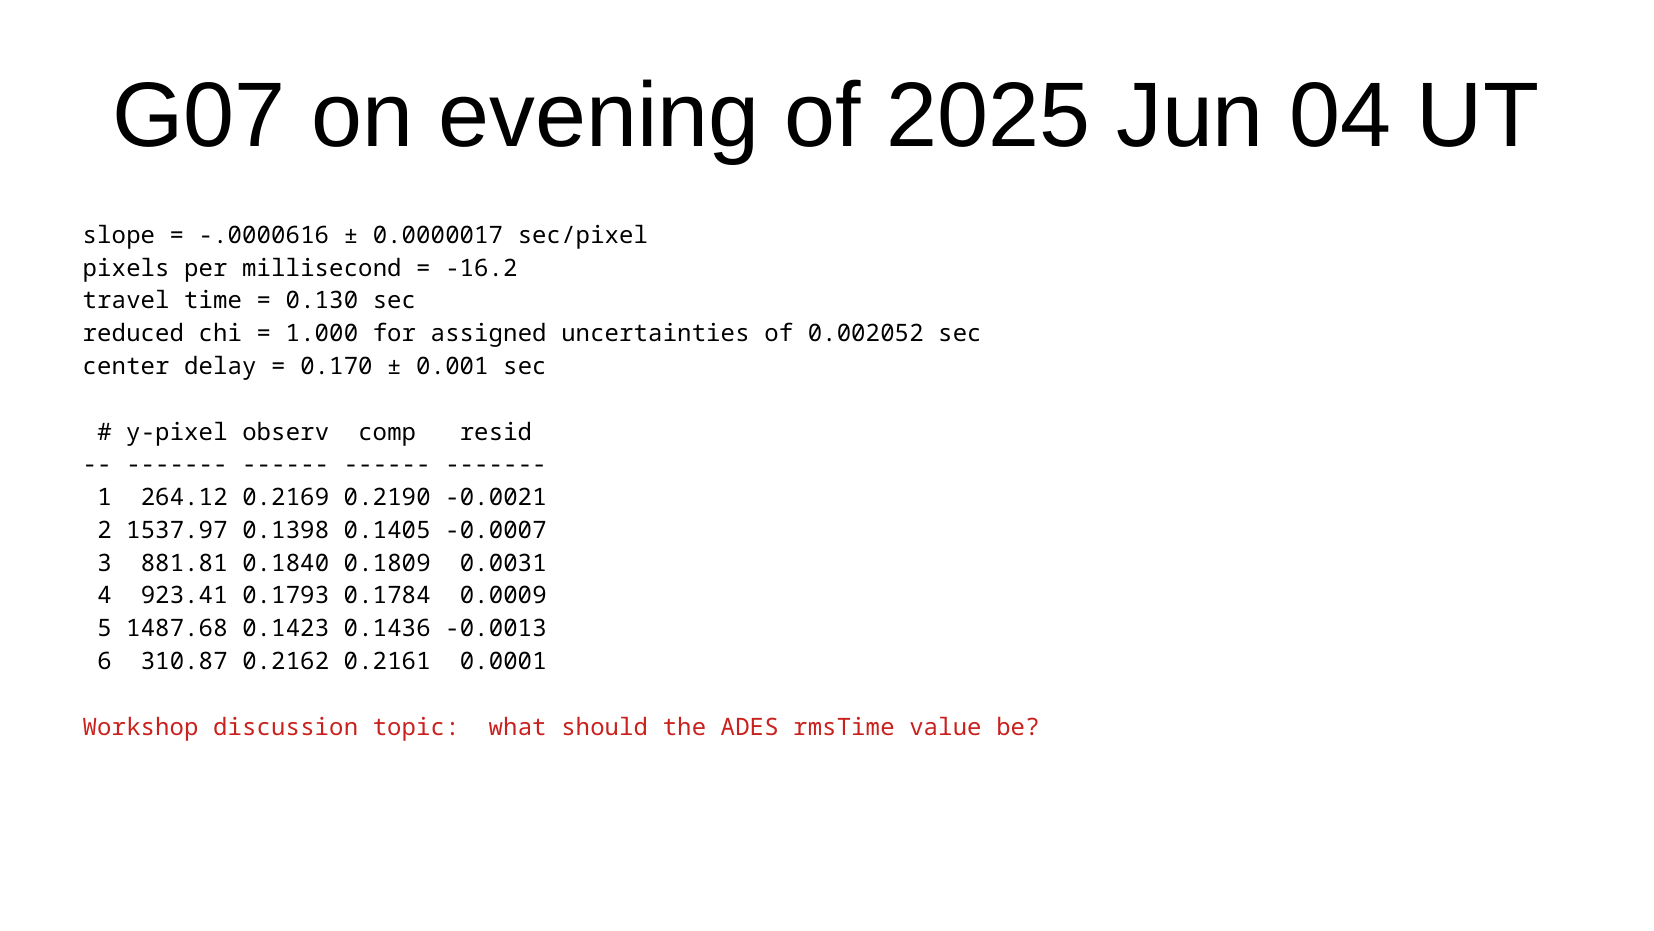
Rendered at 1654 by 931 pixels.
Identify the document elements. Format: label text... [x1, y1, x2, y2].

list slope = -.0000616 ± 0.0000017 sec/pixel pixels per millisecond = -16.2 travel time = 0.130 sec reduced chi = 1.000 for assigned uncertainties of 0.002052 sec center delay = 0.170 ± 0.001 sec # y-pixel observ comp resid -- ------- ------ ------ ------- 1 264.12 0.2169 0.2190 -0.0021 2 1537.97 0.1398 0.1405 -0.0007 3 881.81 0.1840 0.1809 0.0031 4 923.41 0.1793 0.1784 0.0009 5 1487.68 0.1423 0.1436 -0.0013 6 310.87 0.2162 0.2161 0.0001 Workshop discussion topic: what should the ADES rmsTime value be? [82, 217, 1571, 758]
title G07 on evening of 2025 Jun 04 UT [82, 37, 1571, 193]
